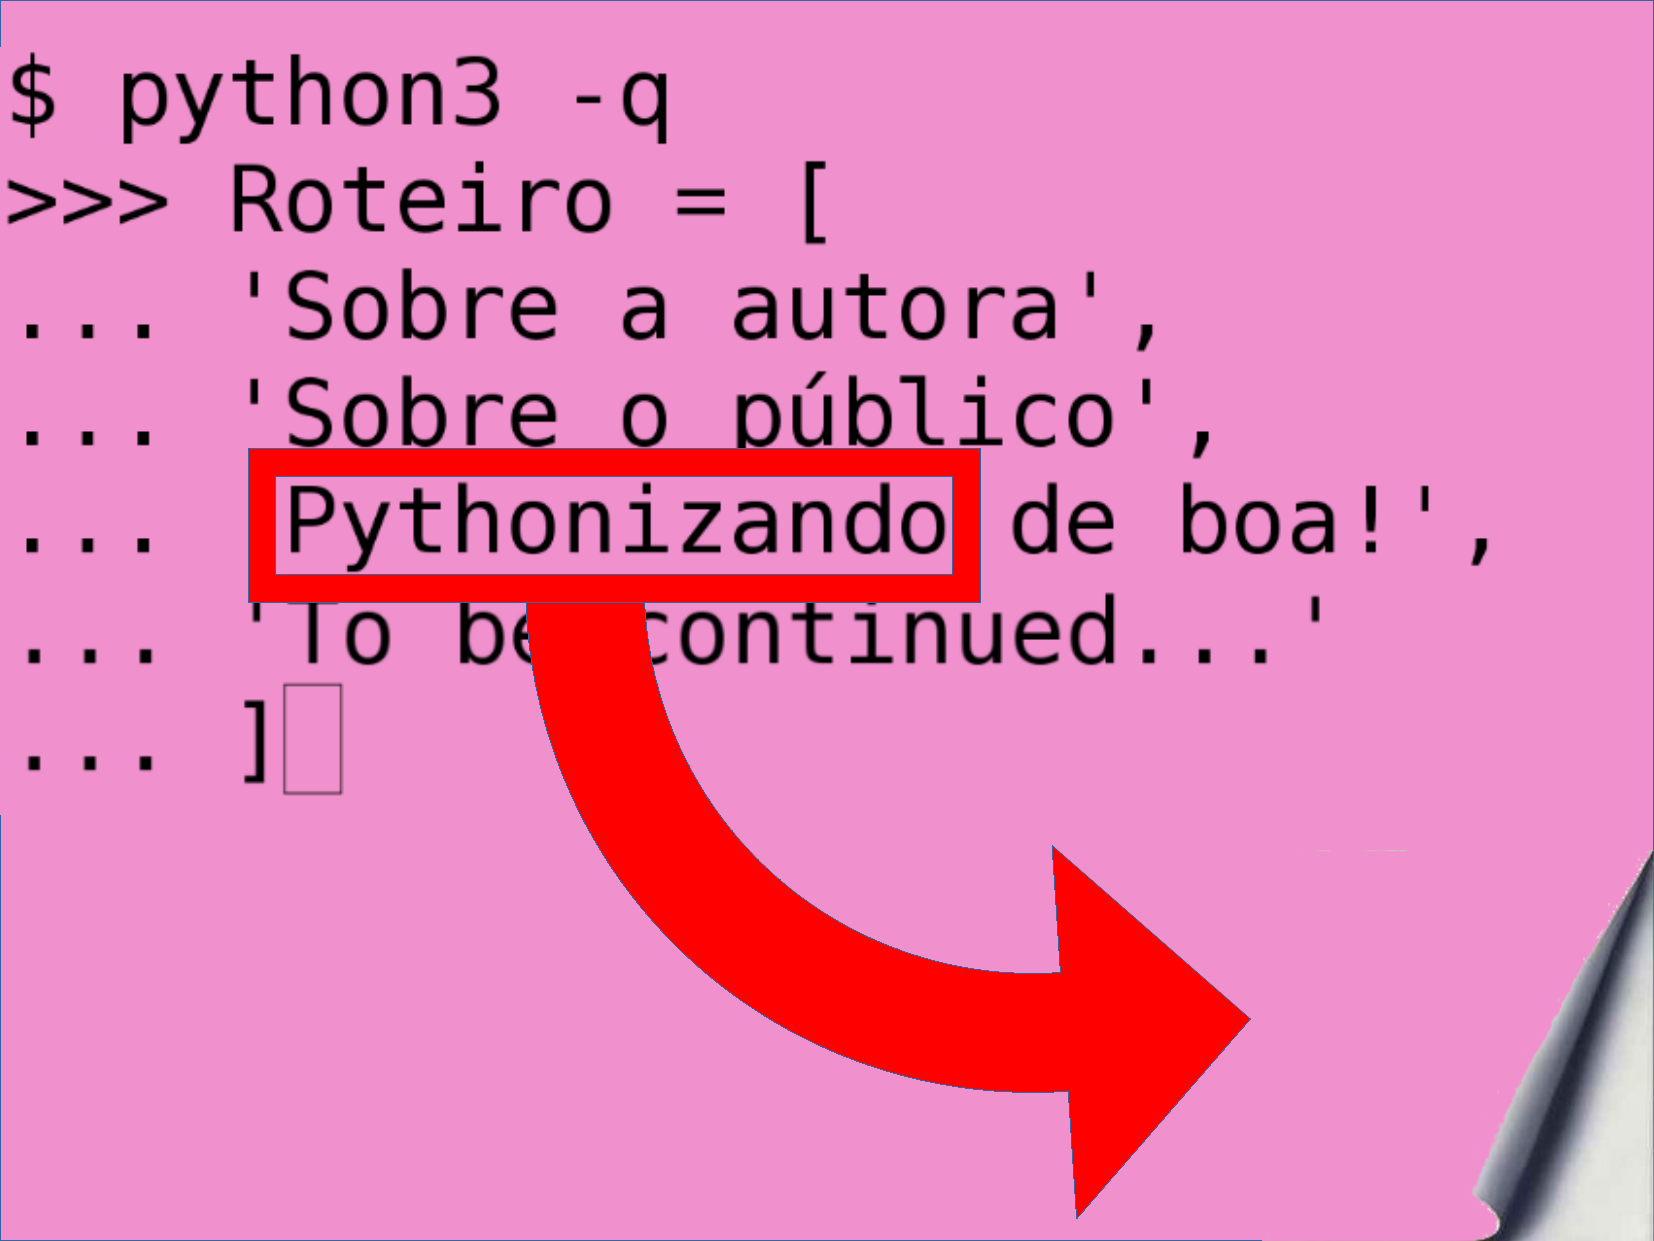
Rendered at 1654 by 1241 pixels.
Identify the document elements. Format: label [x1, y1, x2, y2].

text_box [0, 0, 1654, 1241]
picture [1262, 850, 1654, 1241]
picture [0, 47, 1524, 815]
picture [276, 477, 952, 574]
